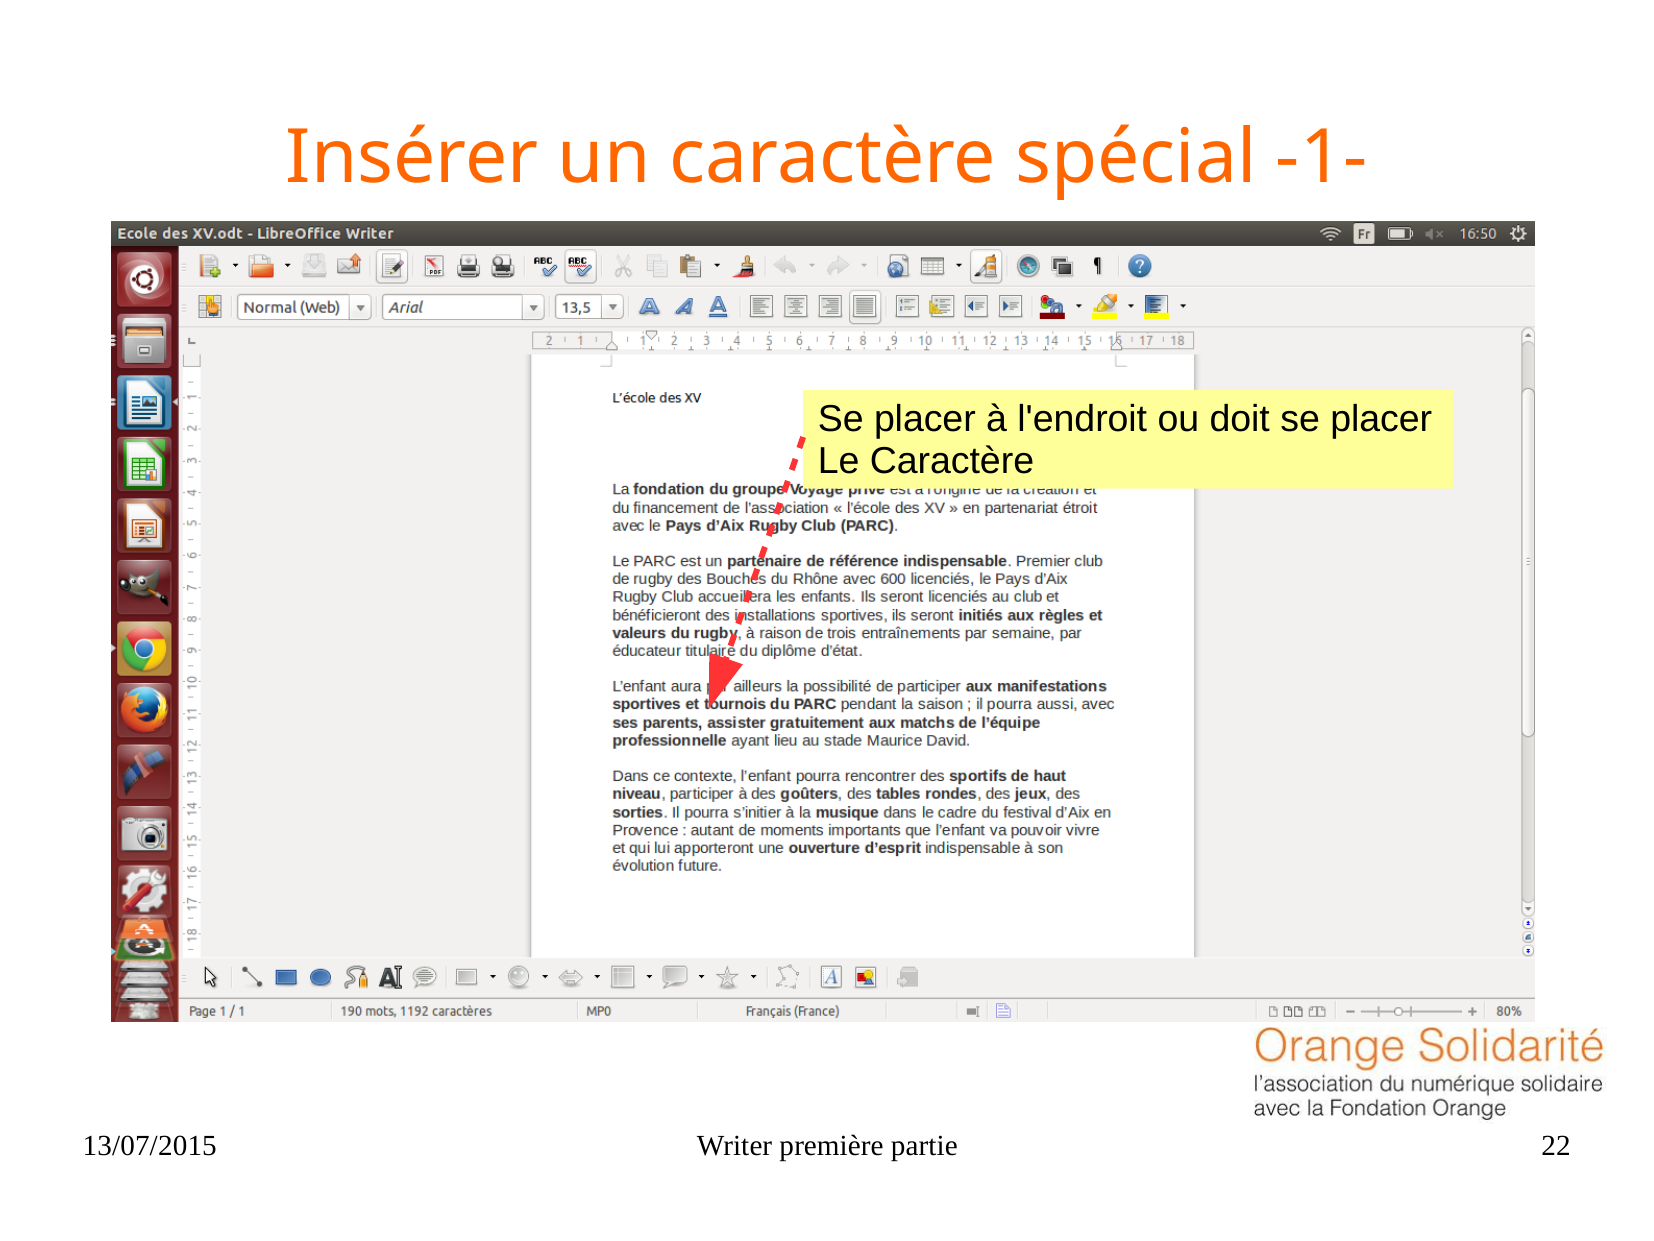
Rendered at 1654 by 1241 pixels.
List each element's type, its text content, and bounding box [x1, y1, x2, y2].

picture [111, 221, 1535, 1022]
text_box Se placer à l'endroit ou doit se placer Le Caractère [803, 389, 1453, 489]
picture [1254, 1027, 1607, 1126]
title Insérer un caractère spécial -1- [82, 49, 1571, 257]
